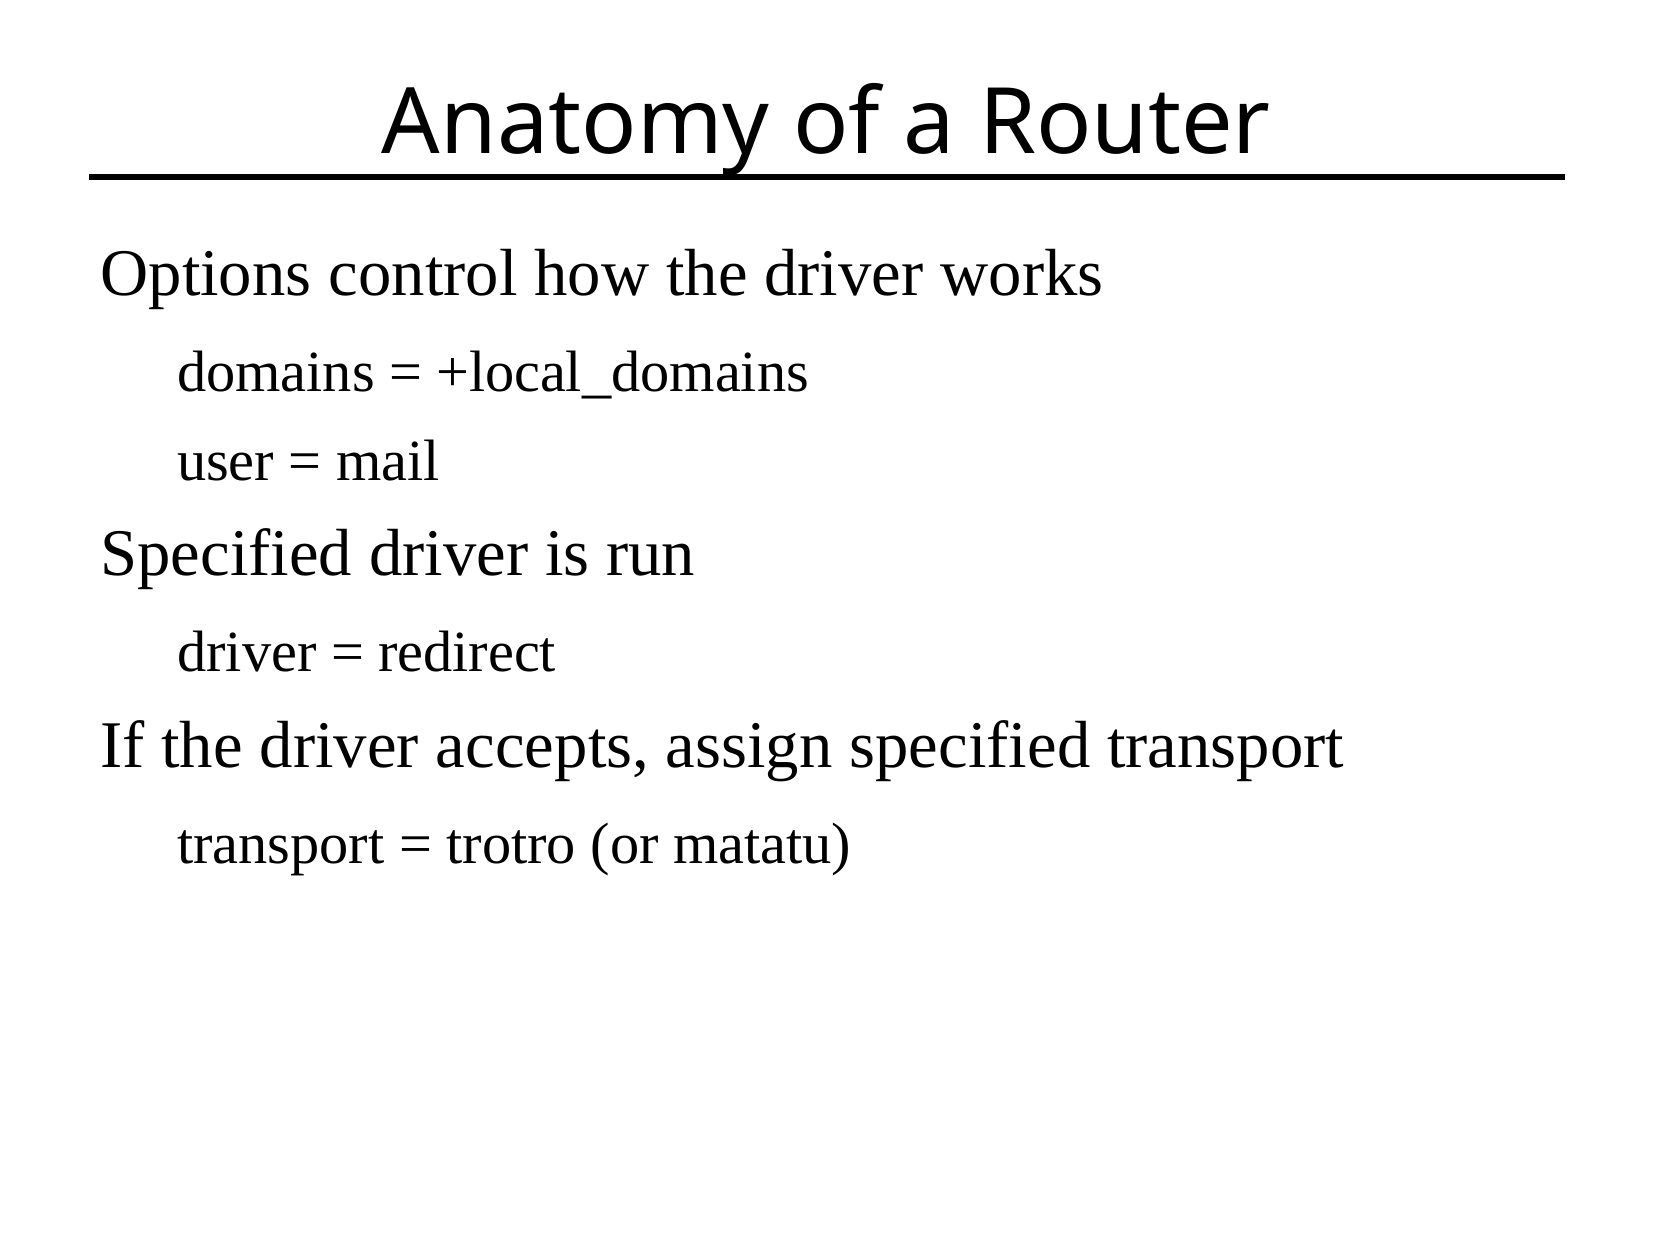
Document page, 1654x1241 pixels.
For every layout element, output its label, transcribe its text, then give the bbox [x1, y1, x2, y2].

title Anatomy of a Router [82, 29, 1571, 207]
list Options control how the driver works domains = +local_domains user = mail Specified driver is run driver = redirect If the driver accepts, assign specified transport transport = trotro (or matatu) [82, 236, 1571, 1123]
